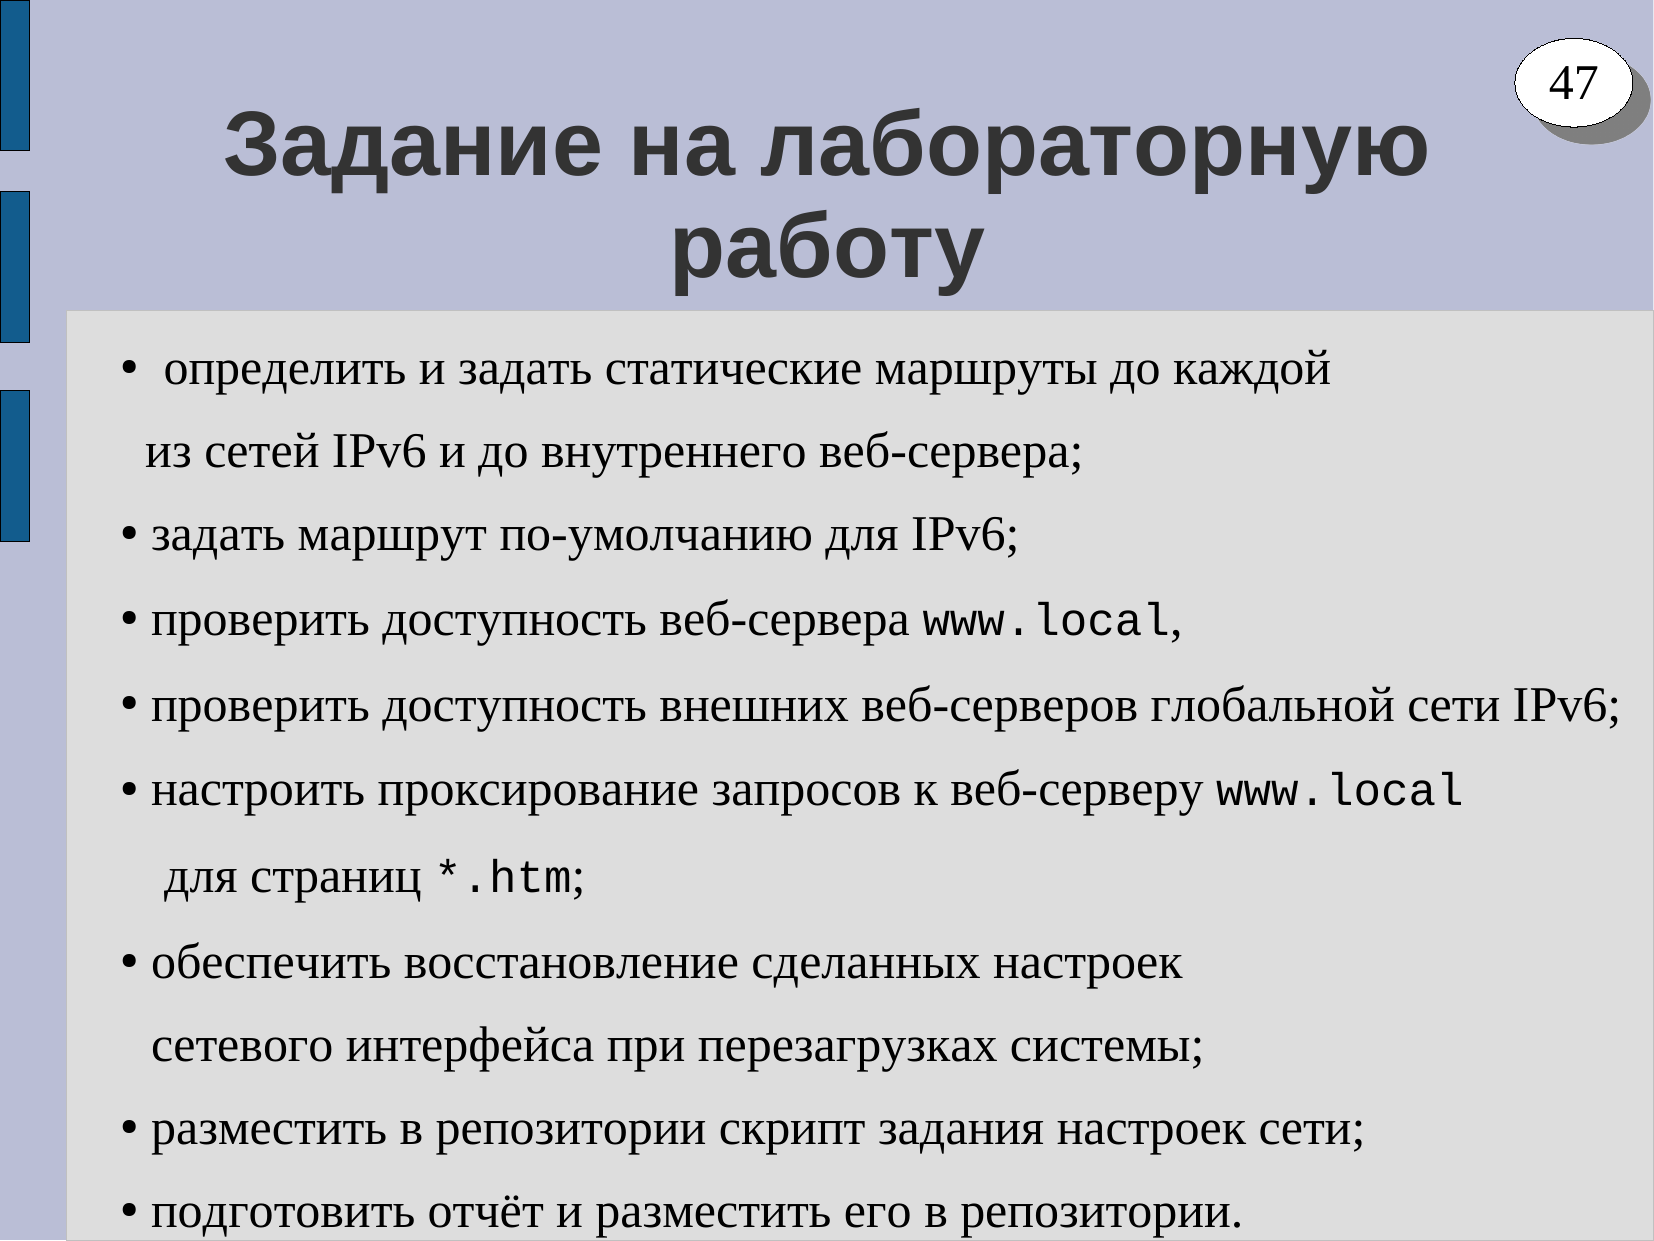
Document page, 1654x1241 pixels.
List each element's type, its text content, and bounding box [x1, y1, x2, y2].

title Задание на лабораторную работу [121, 91, 1534, 299]
text_box 47 [1514, 38, 1633, 128]
text_box определить и задать статические маршруты до каждой из сетей IPv6 и до внутреннего веб-сервера; задать маршрут по-умолчанию для IPv6; проверить доступность веб-сервера www.local, проверить доступность внешних веб-серверов глобальной сети IPv6; настроить проксированиe запросов к веб-серверу www.local для страниц *.htm; обеспечить восстановление сделанных настроек сетевого интерфейса при перезагрузках системы; разместить в репозитории скрипт задания настроек сети; подготовить отчёт и разместить его в репозитории. [120, 312, 1654, 1239]
